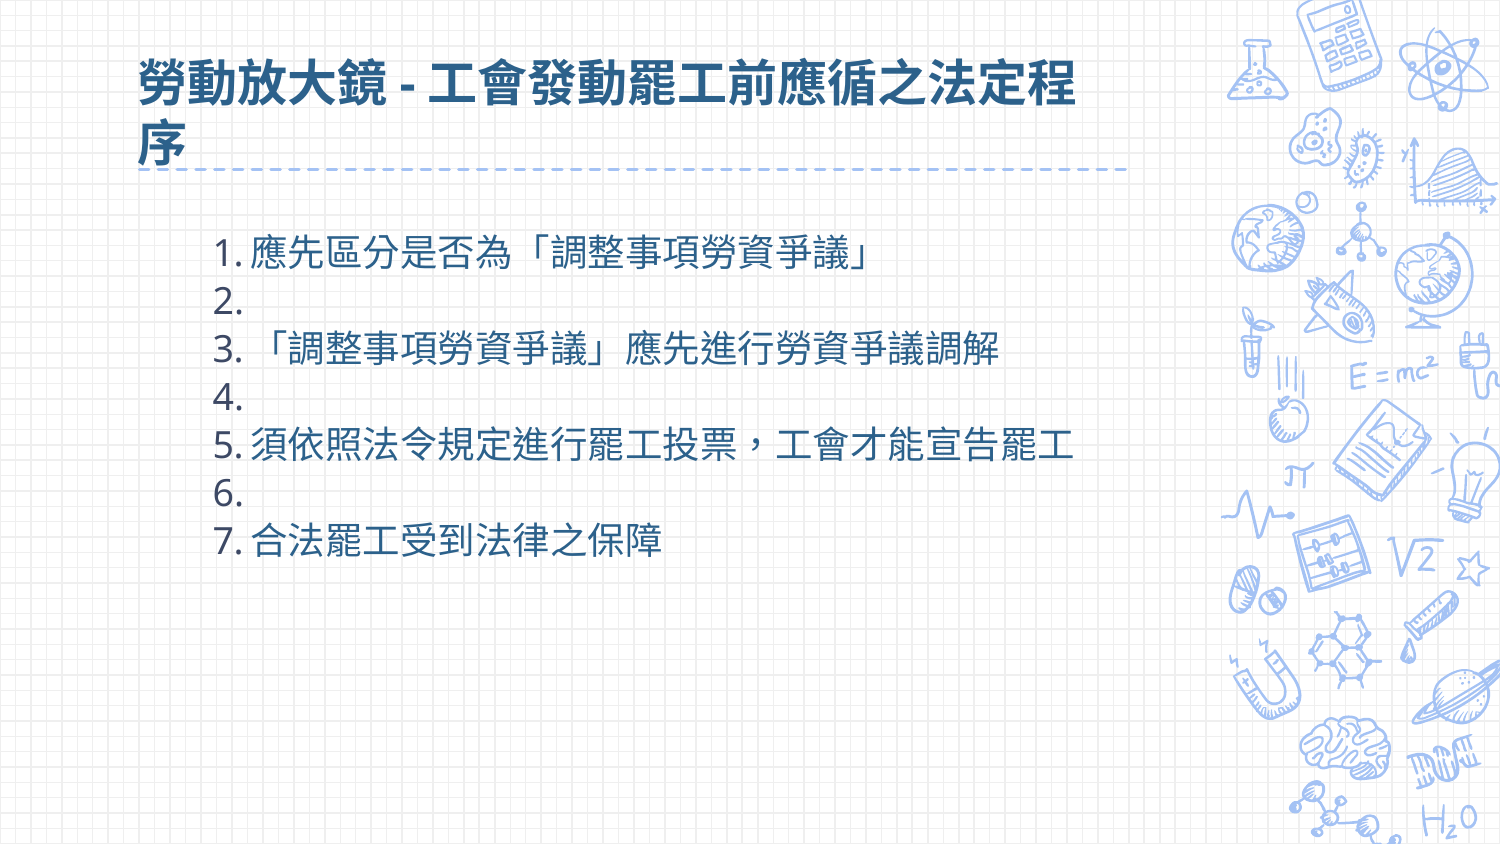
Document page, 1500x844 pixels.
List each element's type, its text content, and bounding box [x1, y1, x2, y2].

list 應先區分是否為「調整事項勞資爭議」 「調整事項勞資爭議」應先進行勞資爭議調解 須依照法令規定進行罷工投票，工會才能宣告罷工 合法罷工受到法律之保障 [122, 213, 1131, 807]
title 勞動放大鏡-工會發動罷工前應循之法定程序 [122, 36, 1131, 178]
